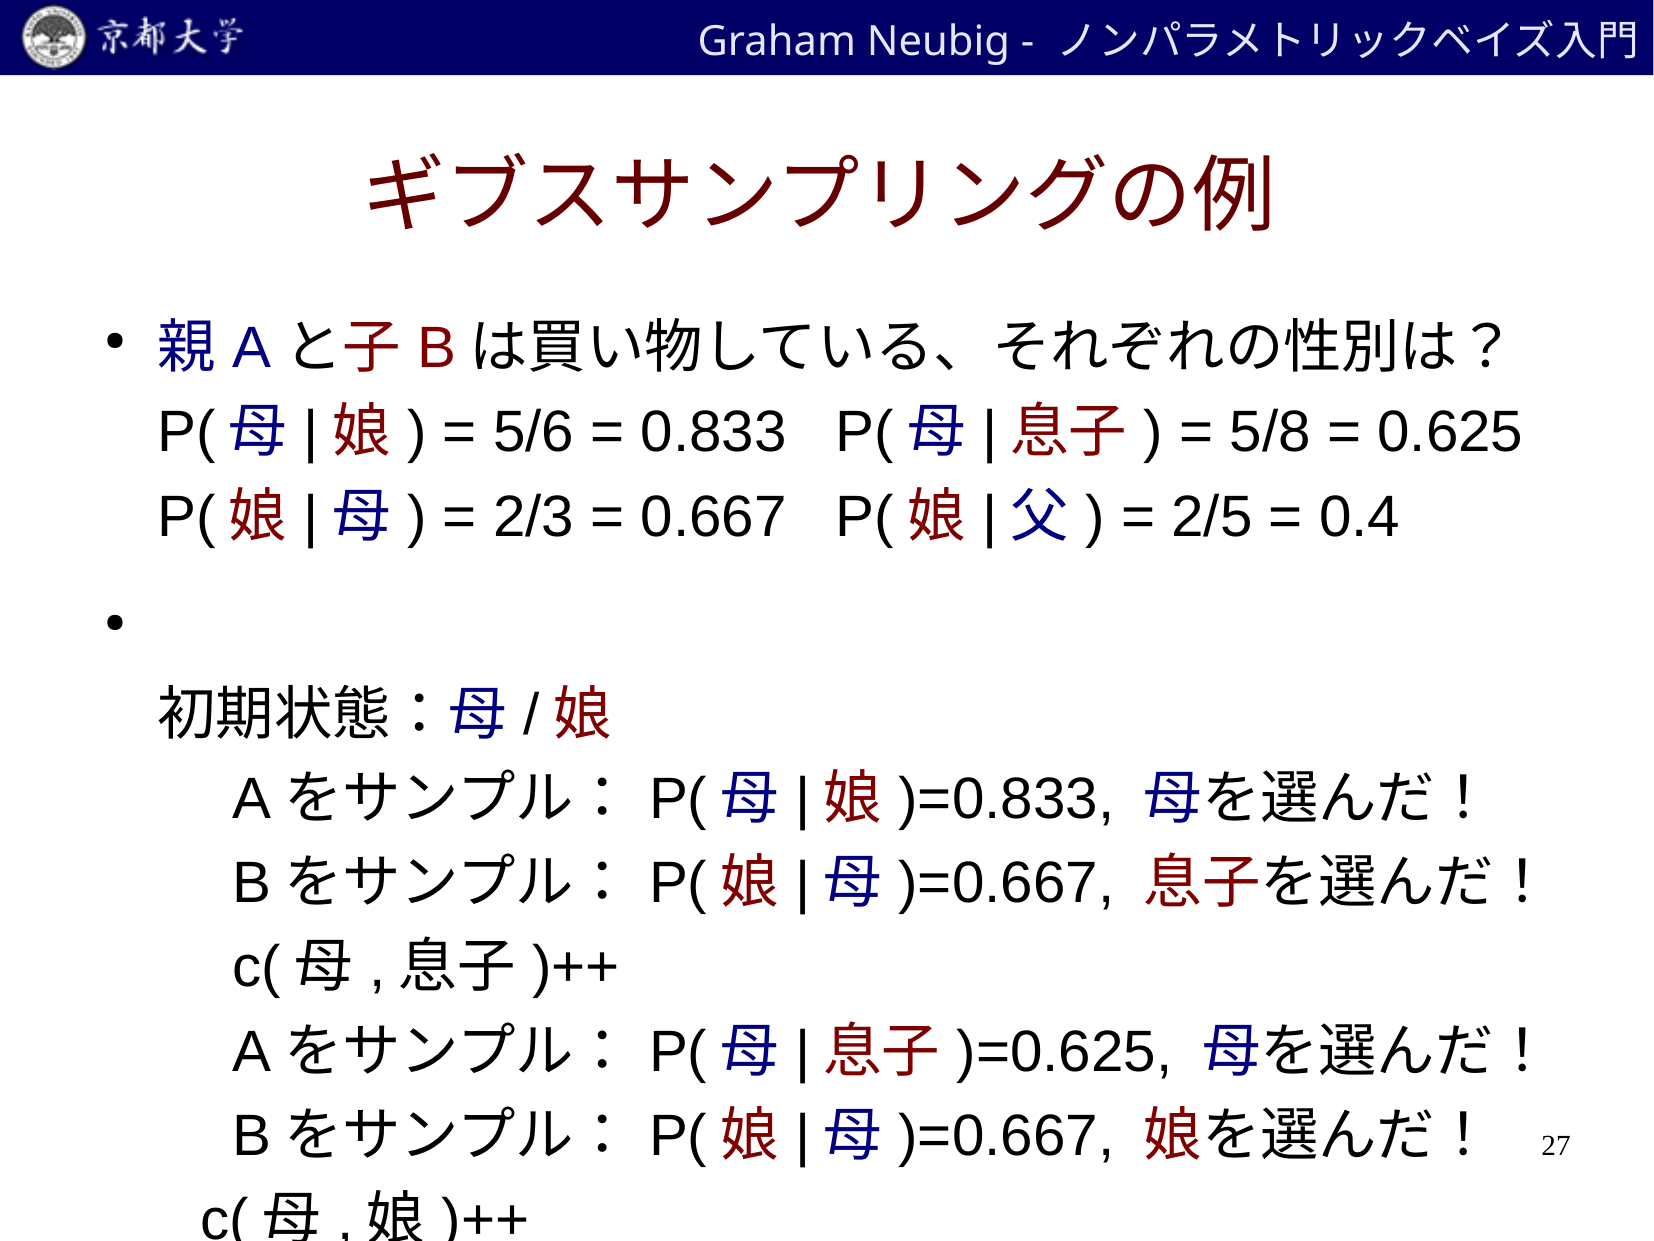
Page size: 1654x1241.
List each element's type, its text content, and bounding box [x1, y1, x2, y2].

list 親Aと子Bは買い物している、それぞれの性別は？ P(母|娘) = 5/6 = 0.833 P(母|息子) = 5/8 = 0.625 P(娘|母) = 2/3 = 0.667 P(娘|父) = 2/5 = 0.4 初期状態：母/娘 Aをサンプル：P(母|娘)=0.833, 母を選んだ！ Bをサンプル：P(娘|母)=0.667, 息子を選んだ！ c(母,息子)++ Aをサンプル：P(母|息子)=0.625, 母を選んだ！ Bをサンプル：P(娘|母)=0.667, 娘を選んだ！ c(母,娘)++ … [86, 300, 1576, 1200]
title ギブスサンプリングの例 [75, 100, 1564, 277]
picture [0, 0, 247, 70]
